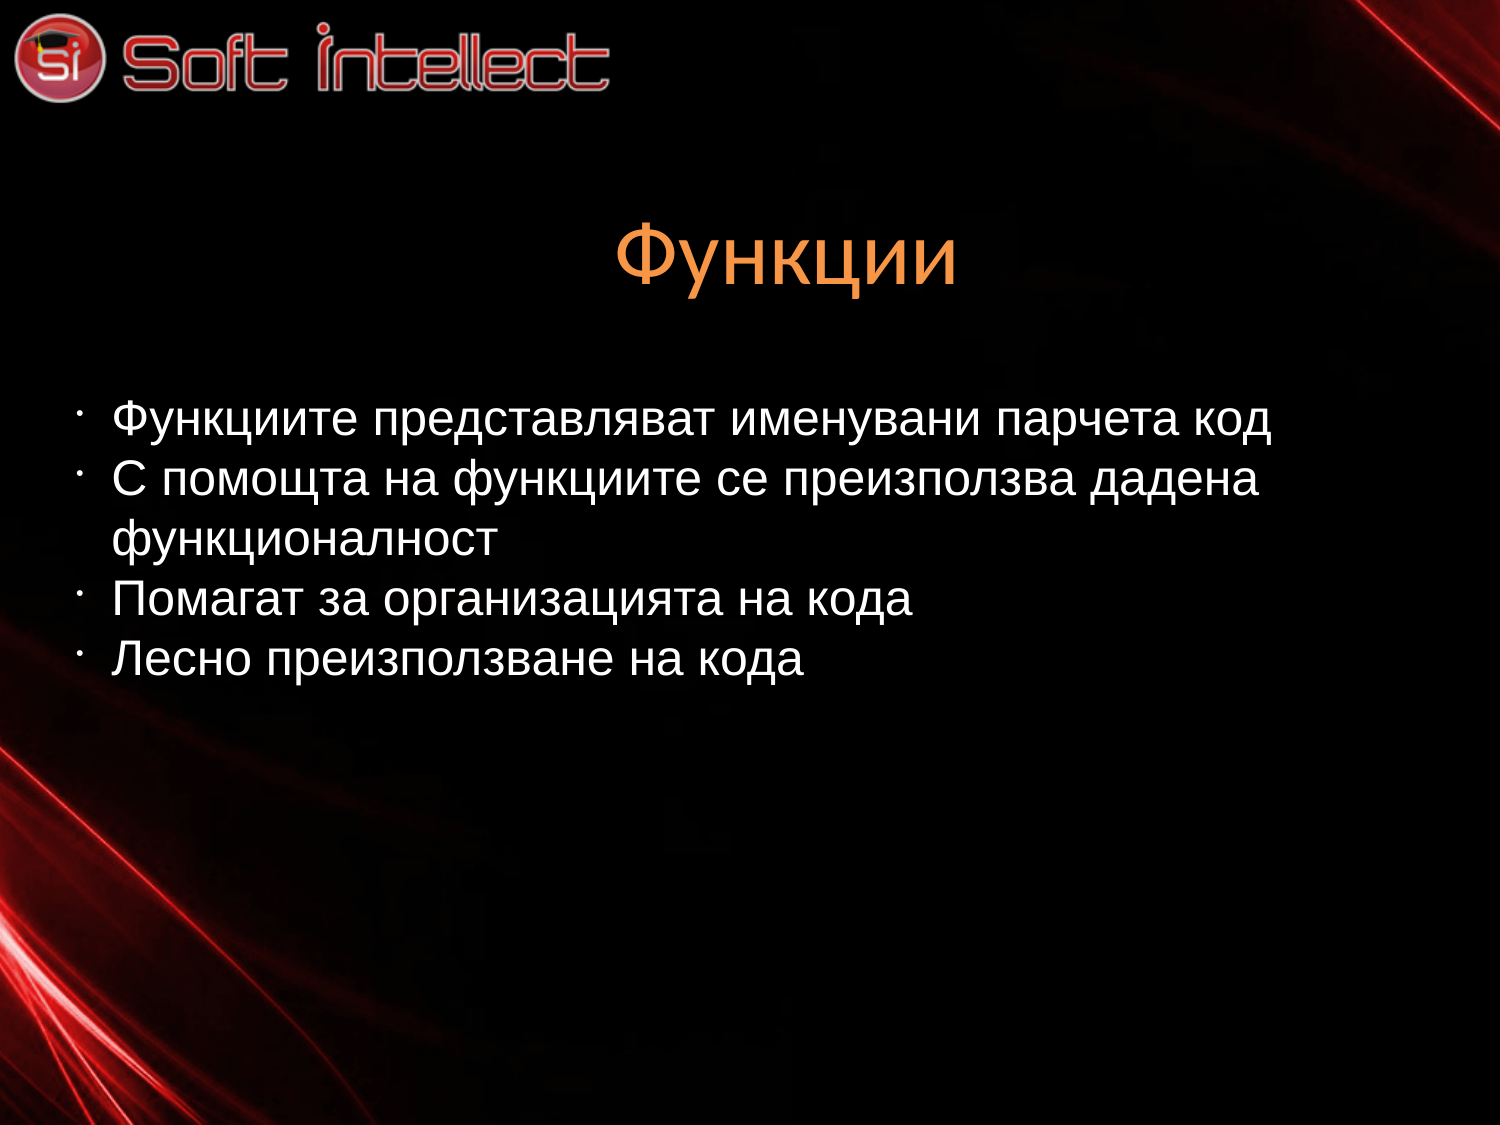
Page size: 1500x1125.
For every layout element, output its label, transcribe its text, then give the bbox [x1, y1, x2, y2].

picture [0, 0, 1500, 1125]
text_box Функции [150, 127, 1425, 369]
text_box Функциите представляват именувани парчета код С помощта на функциите се преизползва дадена функционалност Помагат за организацията на кода Лесно преизползване на кода [61, 378, 1397, 1125]
